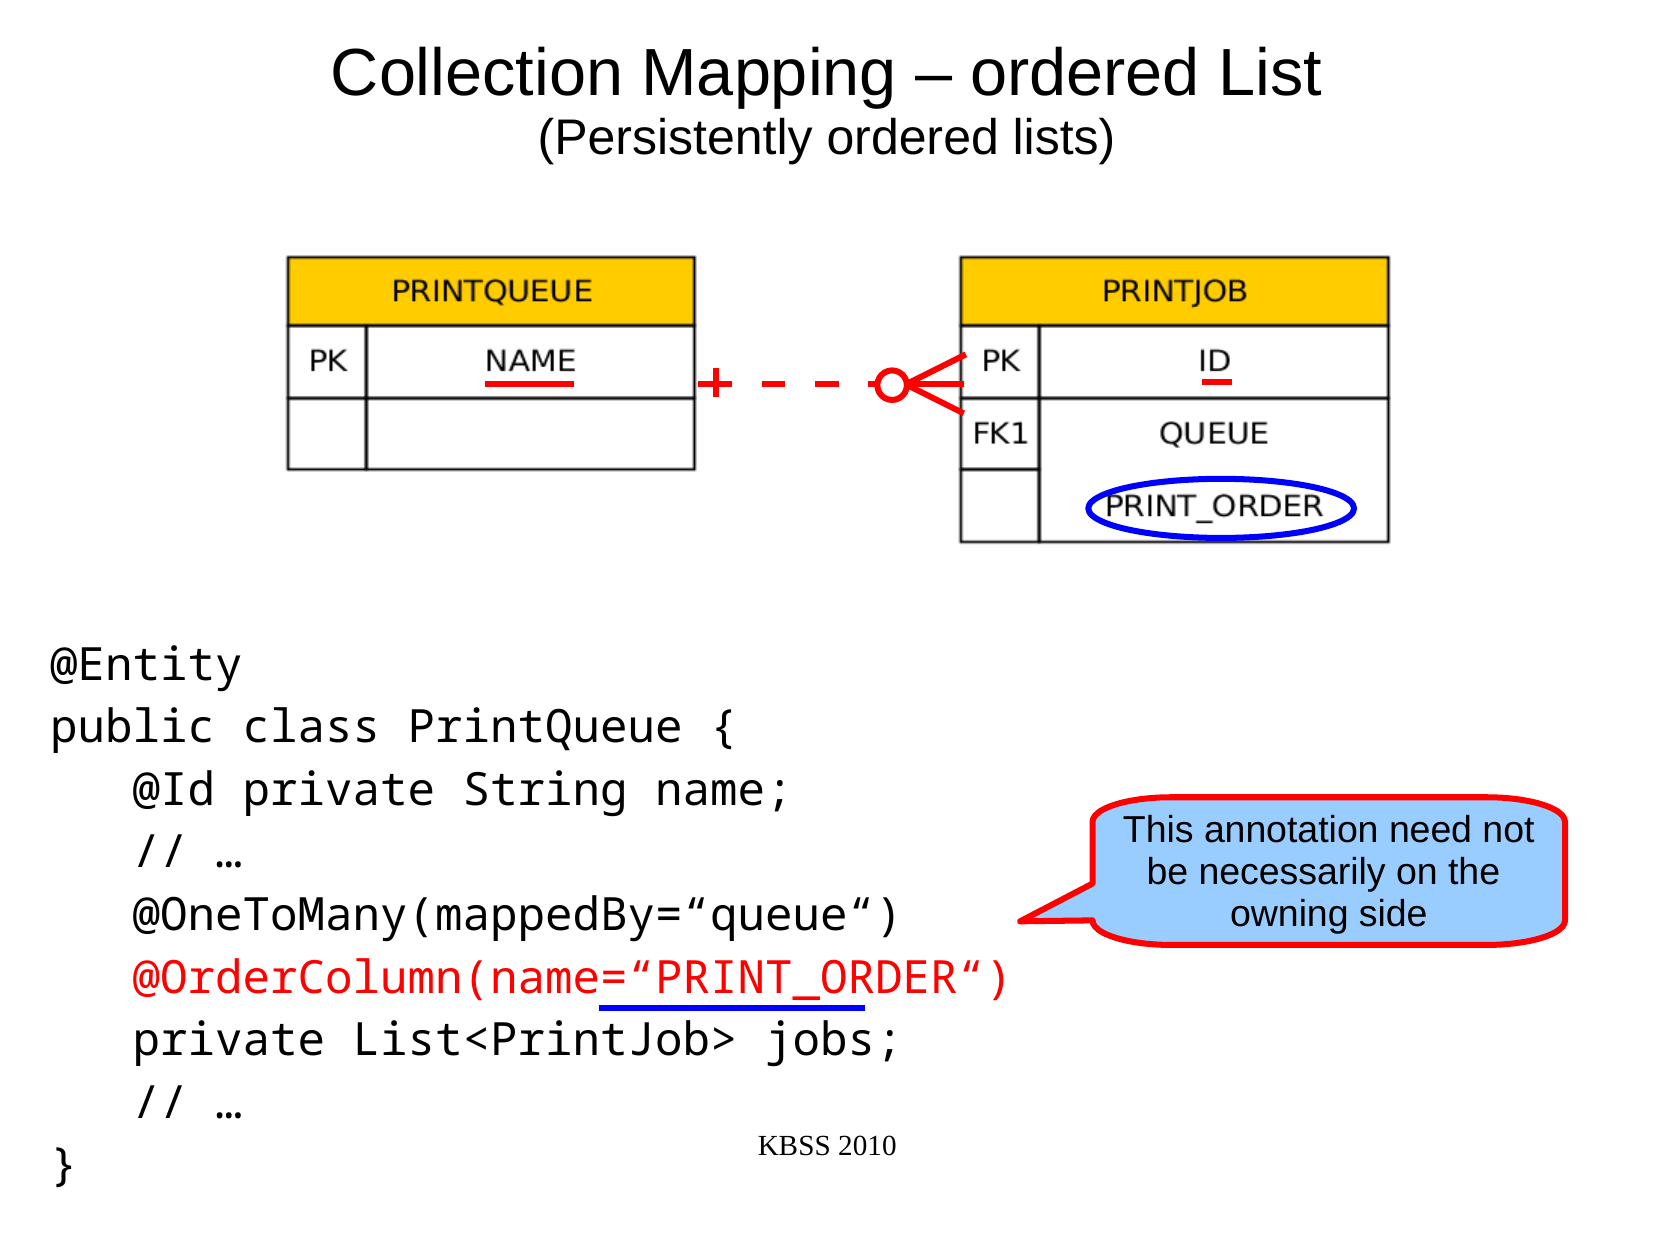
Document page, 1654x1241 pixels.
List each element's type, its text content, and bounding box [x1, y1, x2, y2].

text_box This annotation need not be necessarily on the owning side [1020, 797, 1566, 945]
title Collection Mapping – ordered List (Persistently ordered lists) [82, 3, 1571, 196]
text_box [877, 370, 907, 400]
picture [271, 247, 1412, 562]
text_box @Entity public class PrintQueue { @Id private String name; // … @OneToMany(mappedBy=“queue“) @OrderColumn(name=“PRINT_ORDER“) private List<PrintJob> jobs; // … } [35, 623, 954, 1193]
